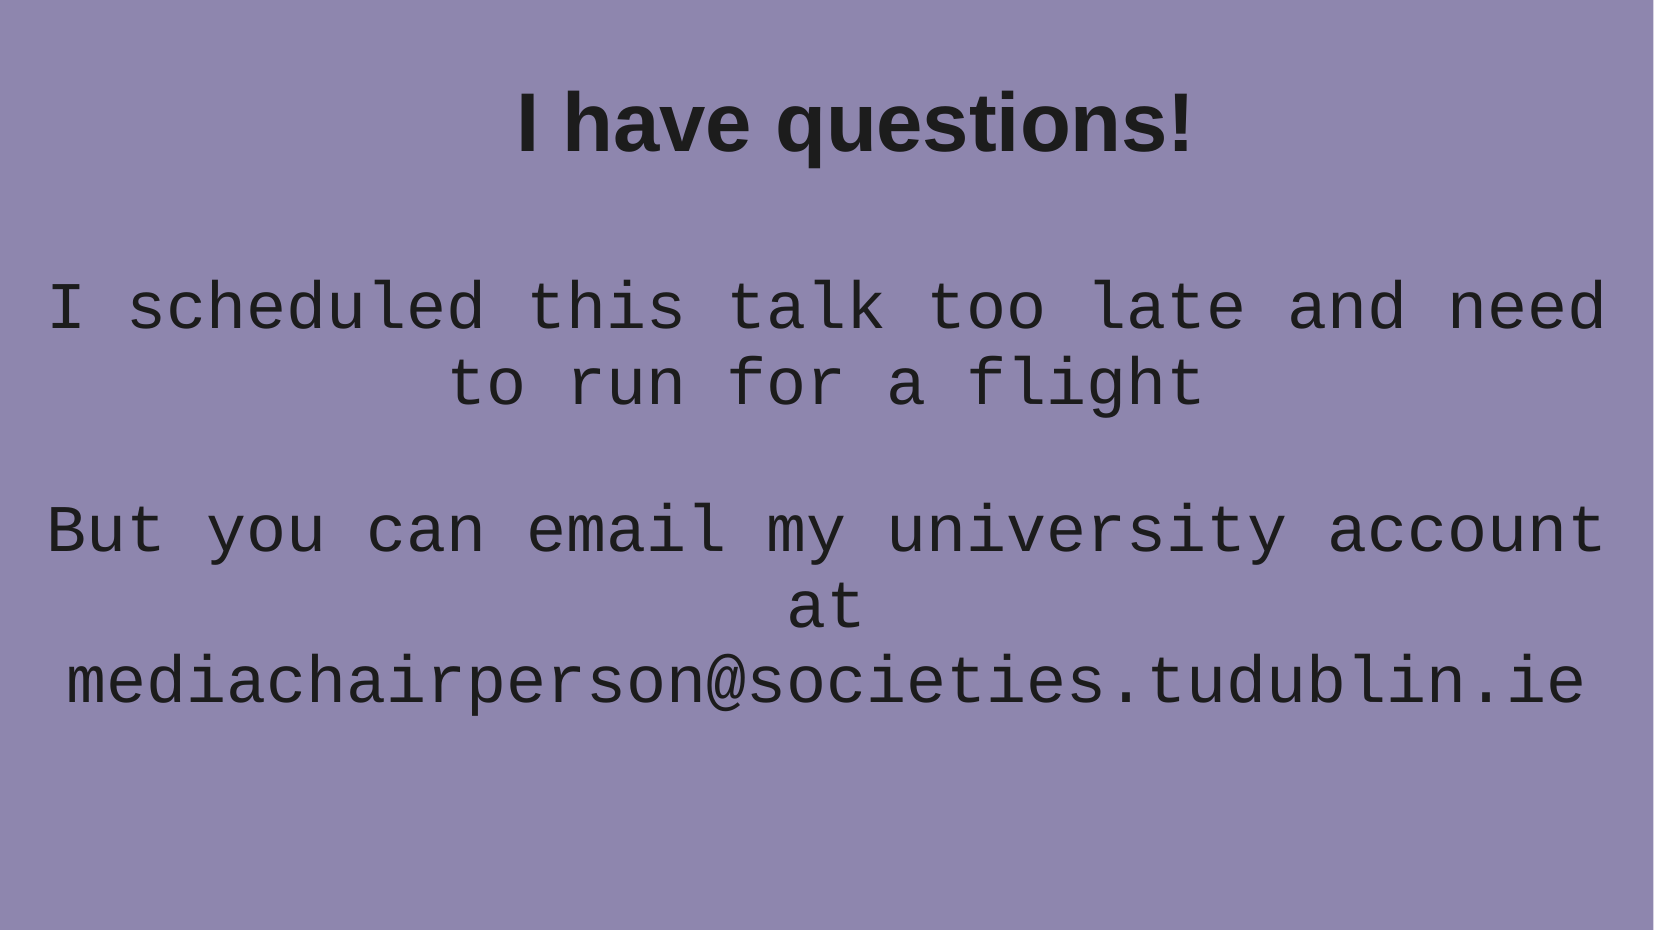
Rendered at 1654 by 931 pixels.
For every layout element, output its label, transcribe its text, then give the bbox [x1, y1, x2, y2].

title I have questions! [59, 38, 1654, 207]
text_box I scheduled this talk too late and need to run for a flight But you can email my university account at mediachairperson@societies.tudublin.ie [0, 265, 1654, 857]
